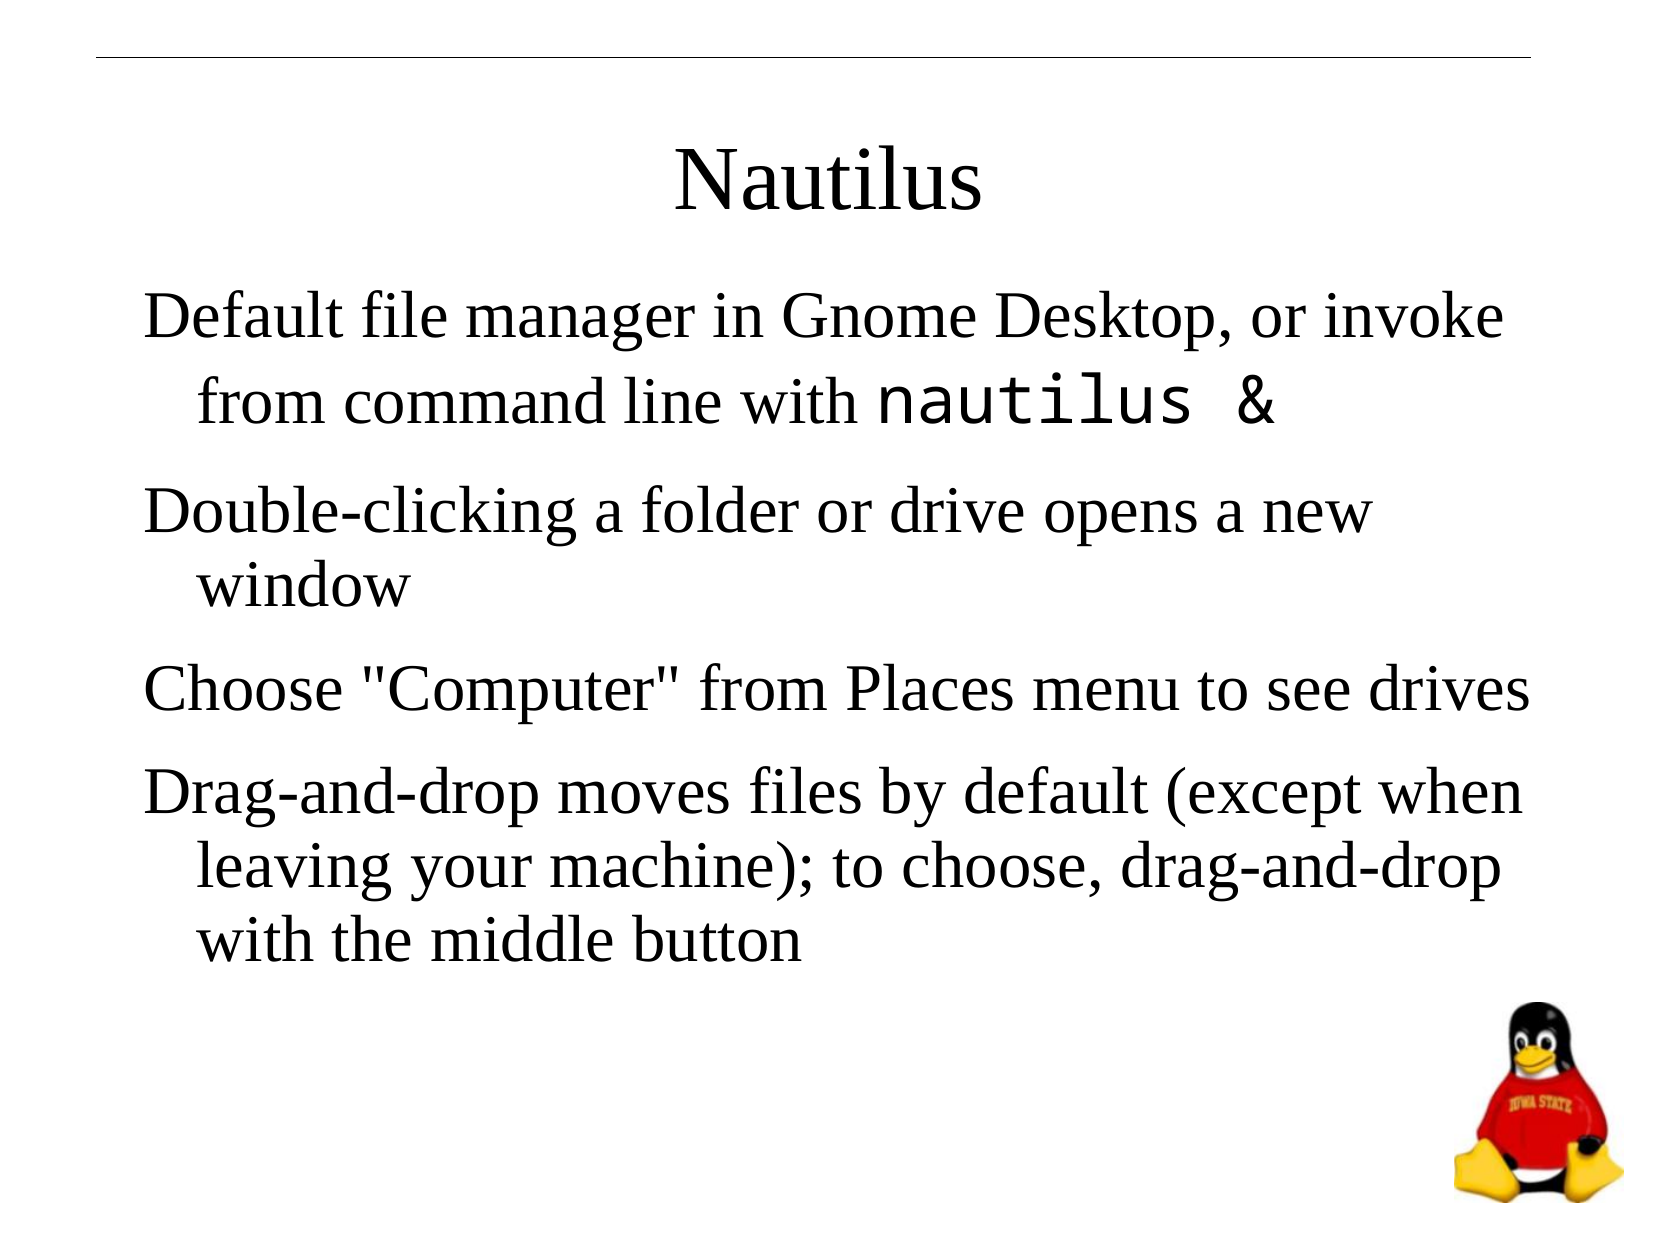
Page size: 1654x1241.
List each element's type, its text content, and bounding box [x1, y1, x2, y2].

list Default file manager in Gnome Desktop, or invoke from command line with nautilus & Double-clicking a folder or drive opens a new window Choose "Computer" from Places menu to see drives Drag-and-drop moves files by default (except when leaving your machine); to choose, drag-and-drop with the middle button [125, 278, 1538, 1201]
picture [1454, 1002, 1624, 1203]
title Nautilus [123, 75, 1536, 283]
